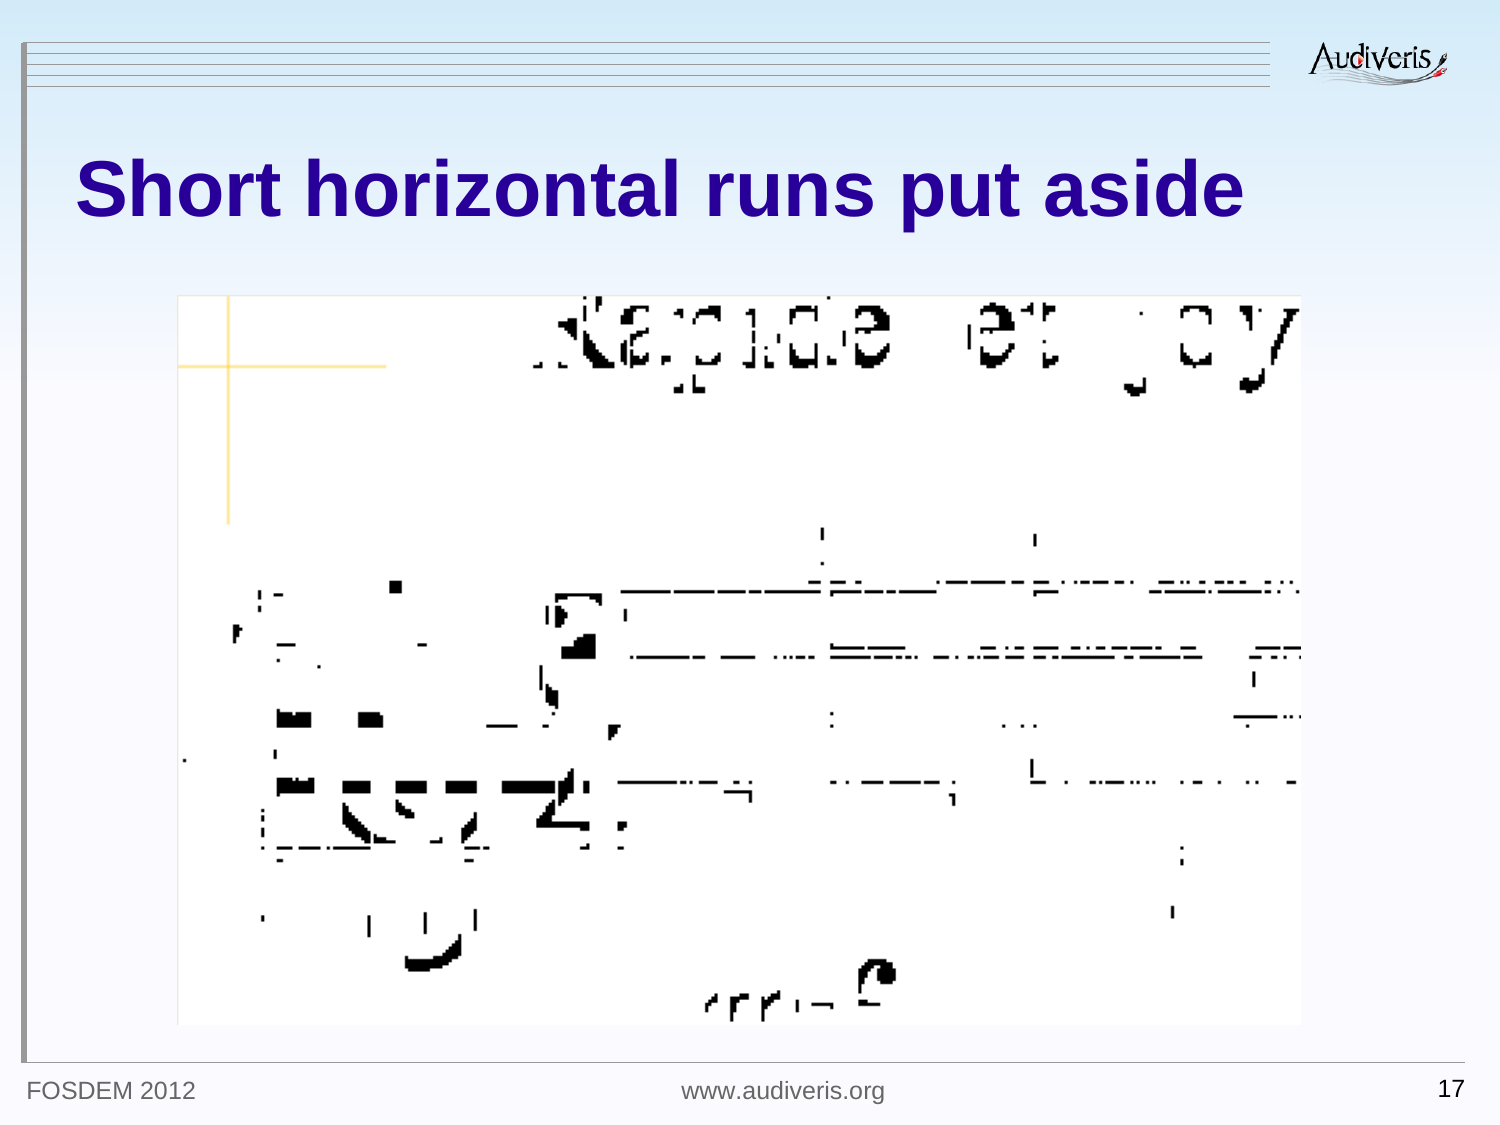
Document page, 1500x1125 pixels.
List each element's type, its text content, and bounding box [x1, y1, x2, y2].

title Short horizontal runs put aside [75, 122, 1437, 271]
picture [177, 295, 1301, 1025]
picture [1306, 29, 1447, 89]
